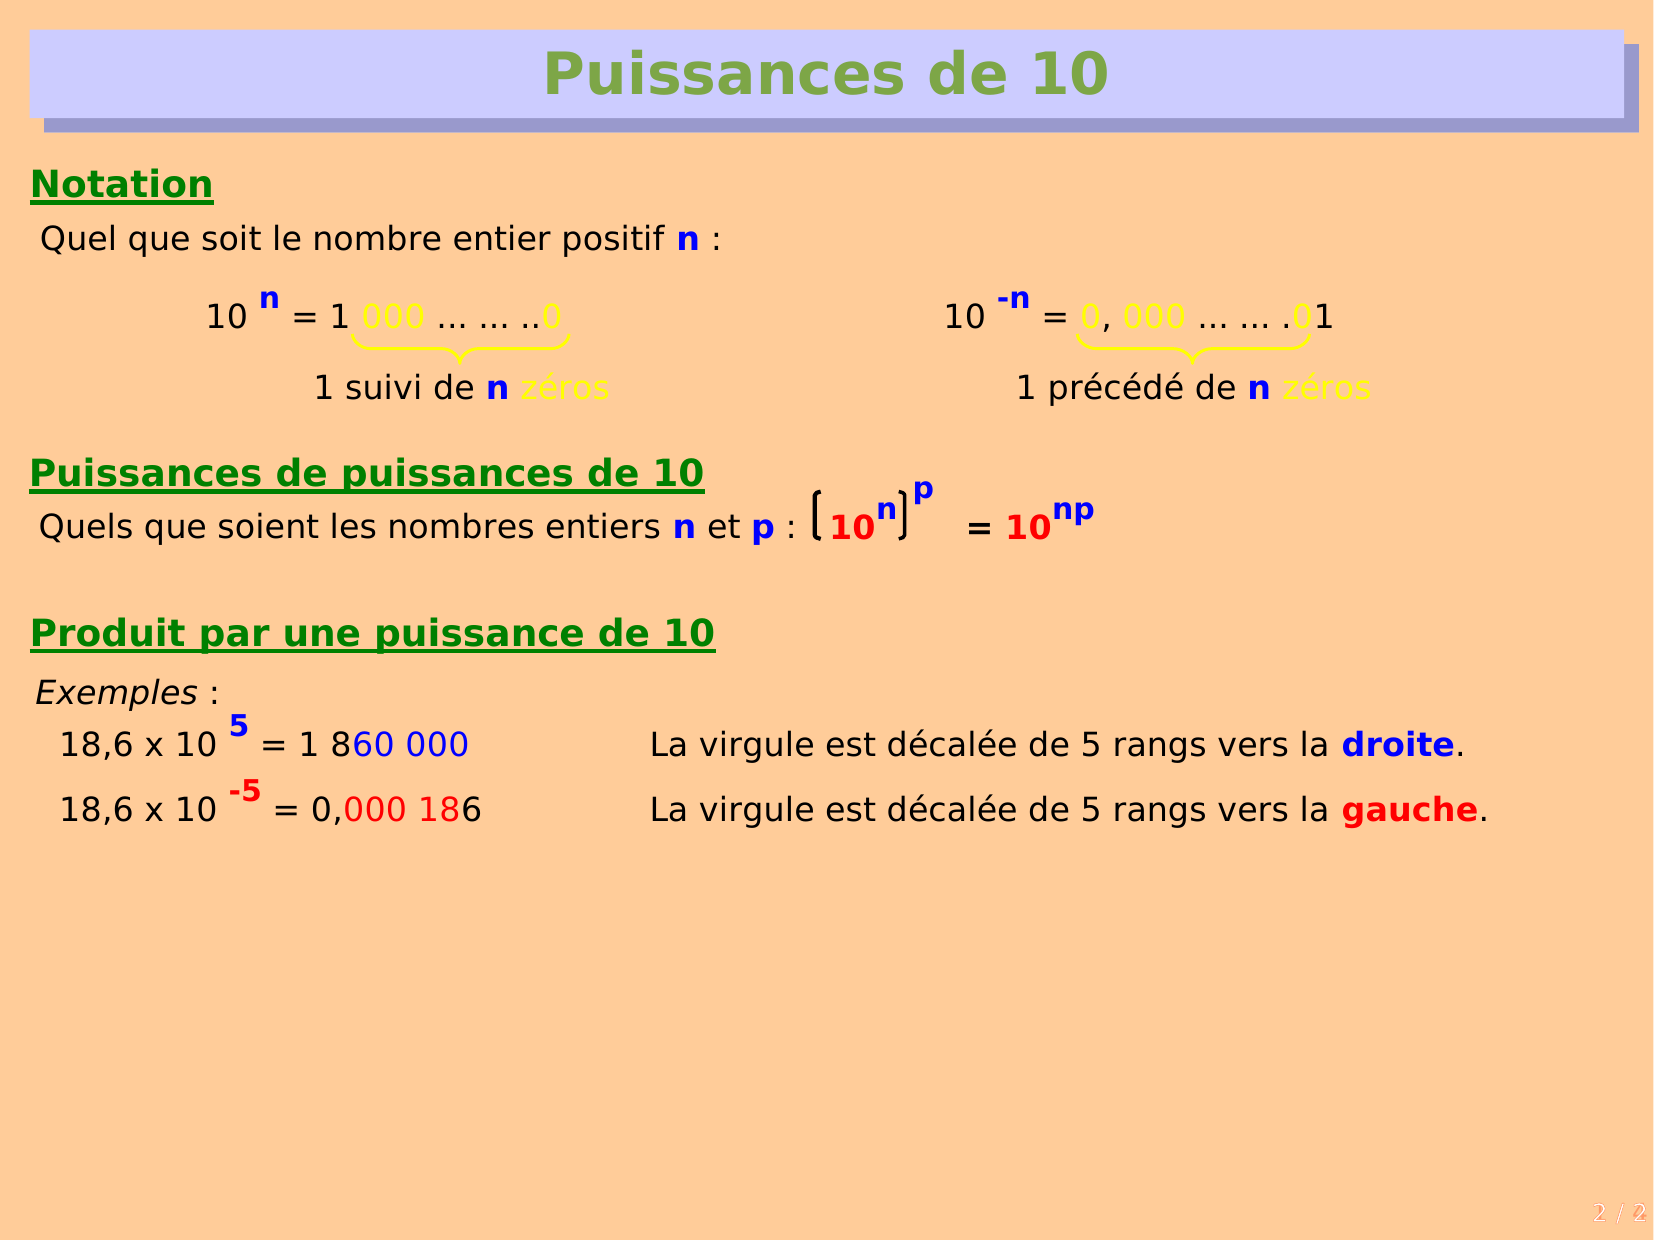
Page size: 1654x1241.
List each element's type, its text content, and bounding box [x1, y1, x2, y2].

text_box Quels que soient les nombres entiers n et p : [38, 500, 798, 554]
text_box 18,6 x 10 5 = 1 860 000 [59, 708, 471, 765]
text_box Puissances de puissances de 10 [28, 451, 706, 496]
text_box 10 -n = 0, 000 ... ... .01 [943, 280, 1344, 337]
text_box 10n = 10np [760, 491, 1096, 548]
text_box 18,6 x 10 -5 = 0,000 186 [59, 773, 483, 830]
title Puissances de 10 [29, 29, 1625, 119]
text_box Exemples : [35, 666, 221, 720]
text_box 1 suivi de n zéros [313, 368, 611, 408]
text_box 10 n = 1 000 ... ... ..0 [205, 280, 572, 337]
text_box Quel que soit le nombre entier positif n : [39, 212, 723, 266]
text_box p [912, 470, 935, 527]
text_box Notation [29, 162, 215, 207]
text_box 1 précédé de n zéros [1015, 368, 1373, 408]
text_box La virgule est décalée de 5 rangs vers la gauche. [649, 790, 1490, 830]
text_box 2 / 2 [1591, 1198, 1649, 1235]
text_box Produit par une puissance de 10 [29, 611, 717, 656]
text_box La virgule est décalée de 5 rangs vers la droite. [649, 725, 1466, 765]
